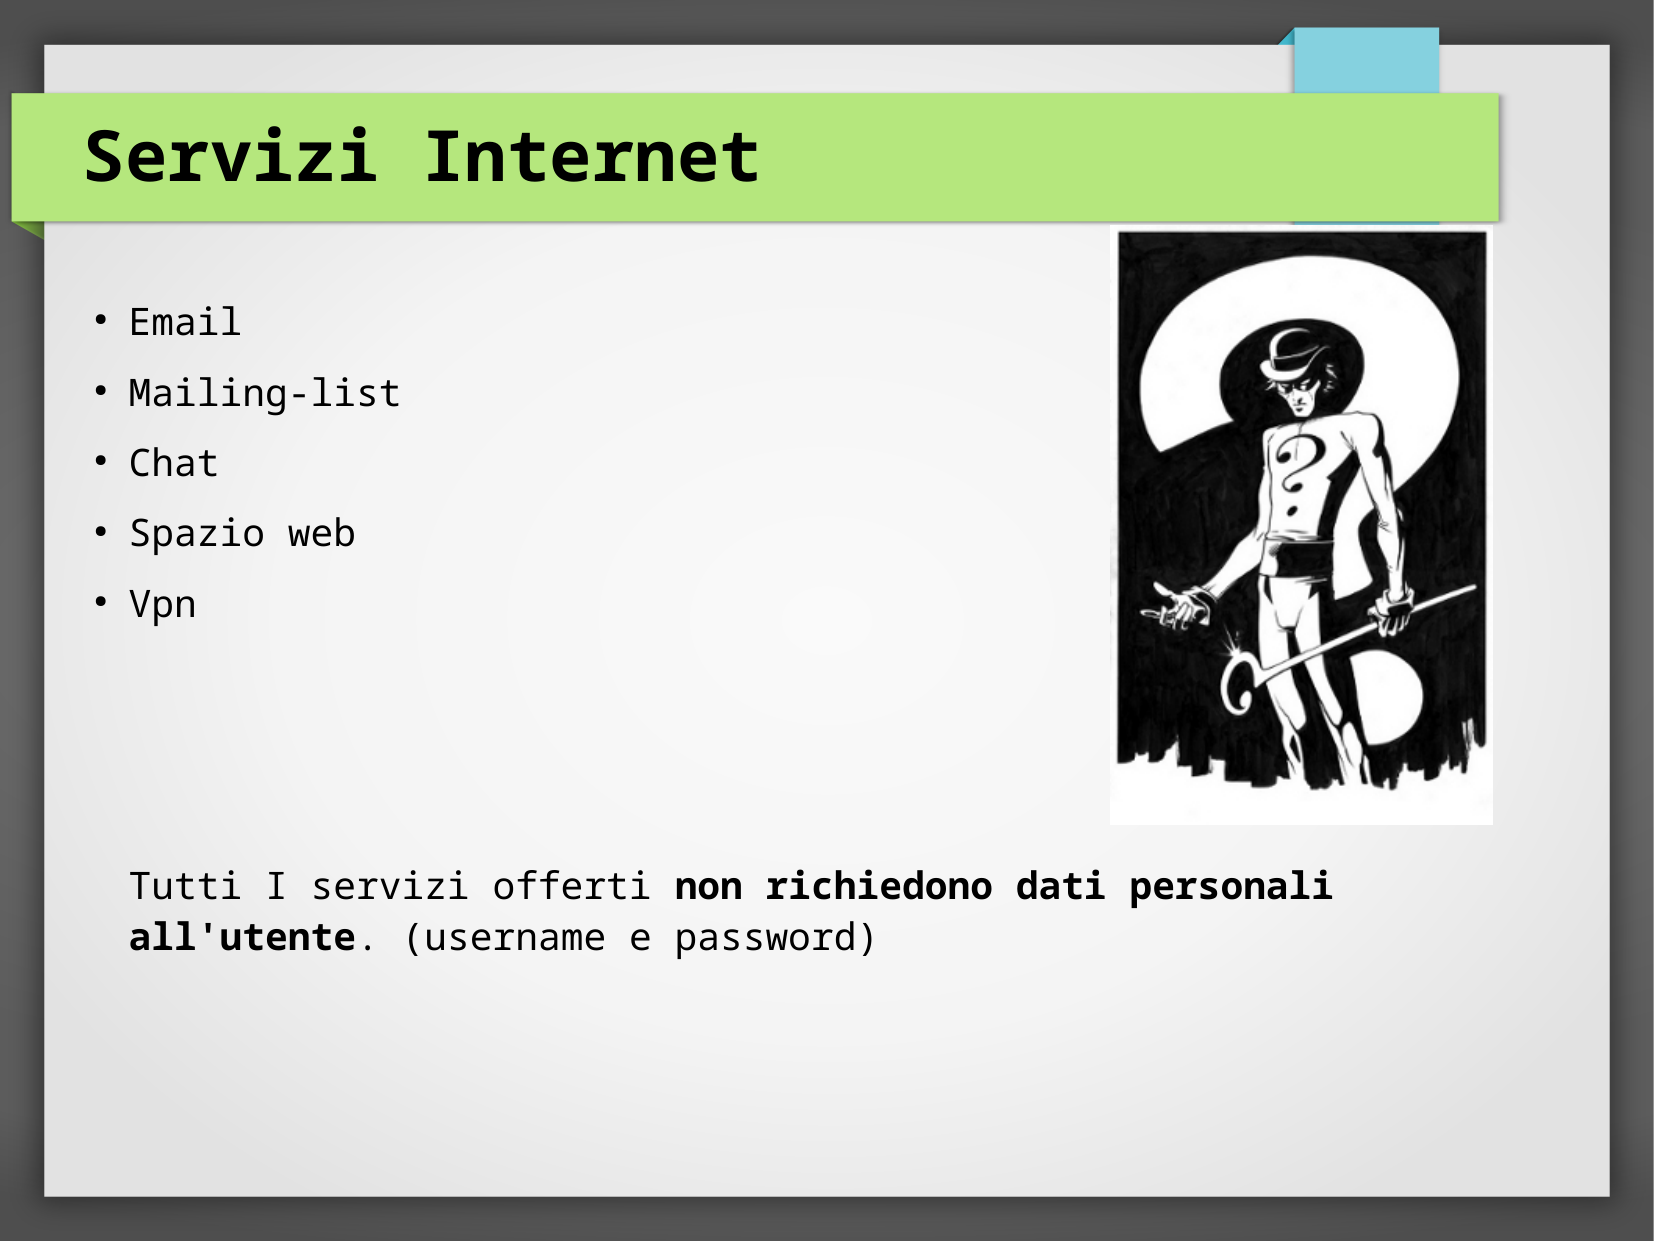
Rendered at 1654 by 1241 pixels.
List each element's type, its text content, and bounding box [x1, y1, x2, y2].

picture [0, 0, 1654, 1241]
title Servizi Internet [82, 94, 1264, 213]
list Email Mailing-list Chat Spazio web Vpn Tutti I servizi offerti non richiedono dati personali all'utente. (username e password) [82, 295, 1571, 1015]
